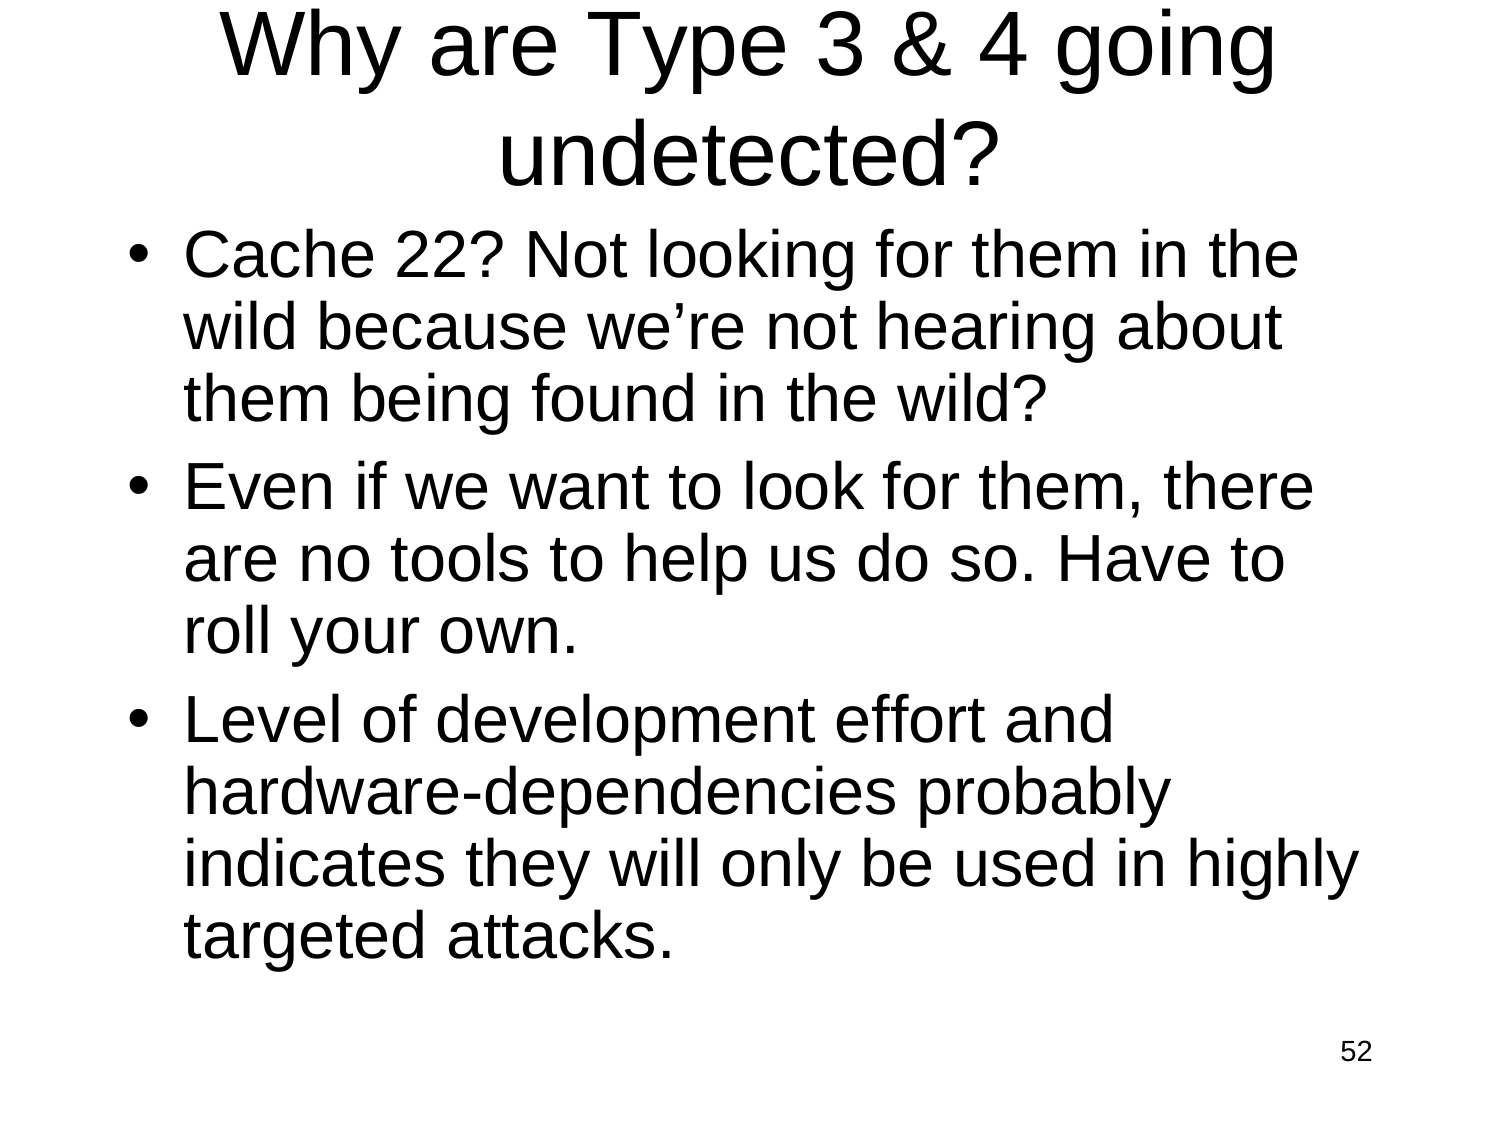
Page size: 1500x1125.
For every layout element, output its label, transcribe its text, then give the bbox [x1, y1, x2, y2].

title Why are Type 3 & 4 going undetected? [0, 0, 1500, 212]
text_box <number> [1074, 1025, 1388, 1101]
list Cache 22? Not looking for them in the wild because we’re not hearing about them being found in the wild? Even if we want to look for them, there are no tools to help us do so. Have to roll your own. Level of development effort and hardware-dependencies probably indicates they will only be used in highly targeted attacks. [112, 212, 1388, 1000]
